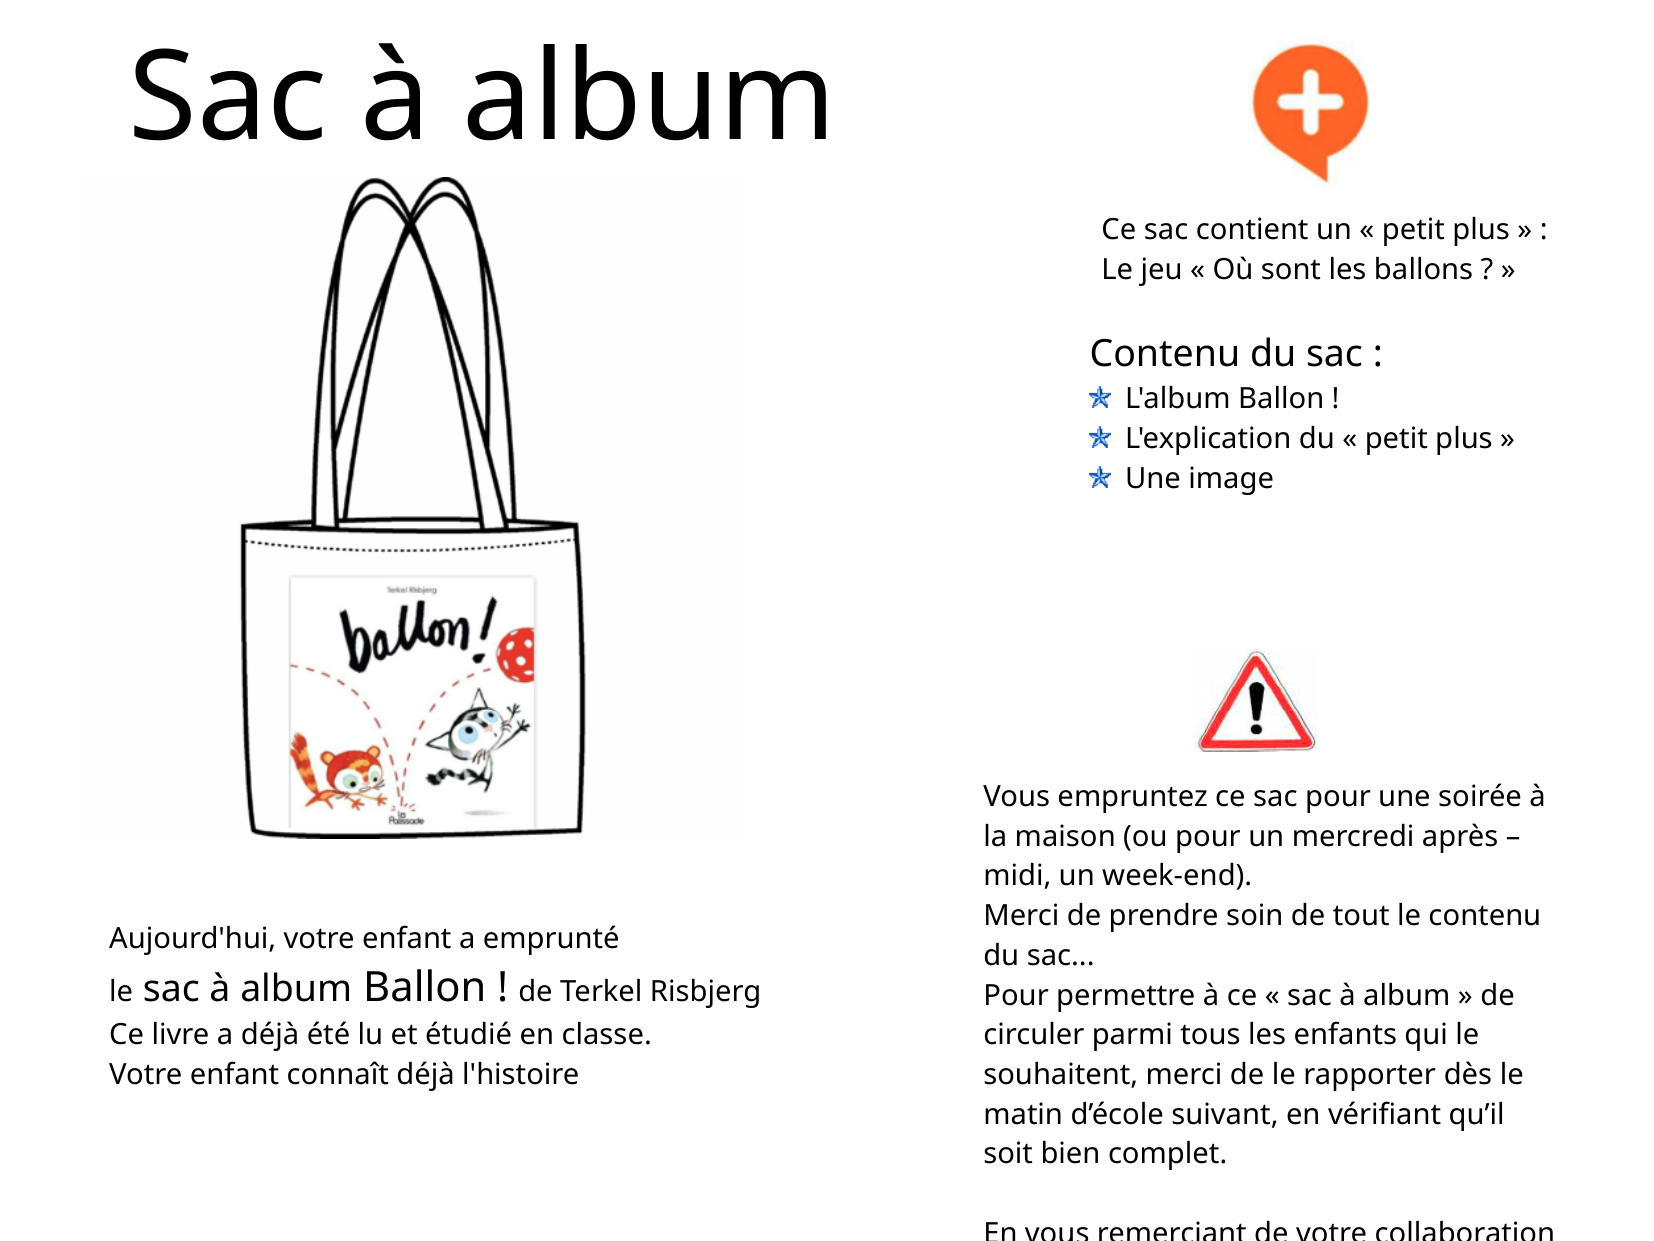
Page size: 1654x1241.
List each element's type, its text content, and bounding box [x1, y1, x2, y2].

text_box Aujourd'hui, votre enfant a emprunté le sac à album Ballon ! de Terkel Risbjerg Ce livre a déjà été lu et étudié en classe. Votre enfant connaît déjà l'histoire [94, 909, 827, 1204]
text_box Sac à album [106, 0, 898, 320]
picture [1188, 637, 1323, 760]
text_box Vous empruntez ce sac pour une soirée à la maison (ou pour un mercredi après – midi, un week-end). Merci de prendre soin de tout le contenu du sac... Pour permettre à ce « sac à album » de circuler parmi tous les enfants qui le souhaitent, merci de le rapporter dès le matin d’école suivant, en vérifiant qu’il soit bien complet. En vous remerciant de votre collaboration [968, 767, 1571, 1143]
text_box Ce sac contient un « petit plus » : Le jeu « Où sont les ballons ? » [1086, 200, 1571, 318]
picture [1228, 35, 1383, 189]
picture [82, 177, 745, 839]
text_box Contenu du sac : L'album Ballon ! L'explication du « petit plus » Une image [1074, 318, 1607, 785]
